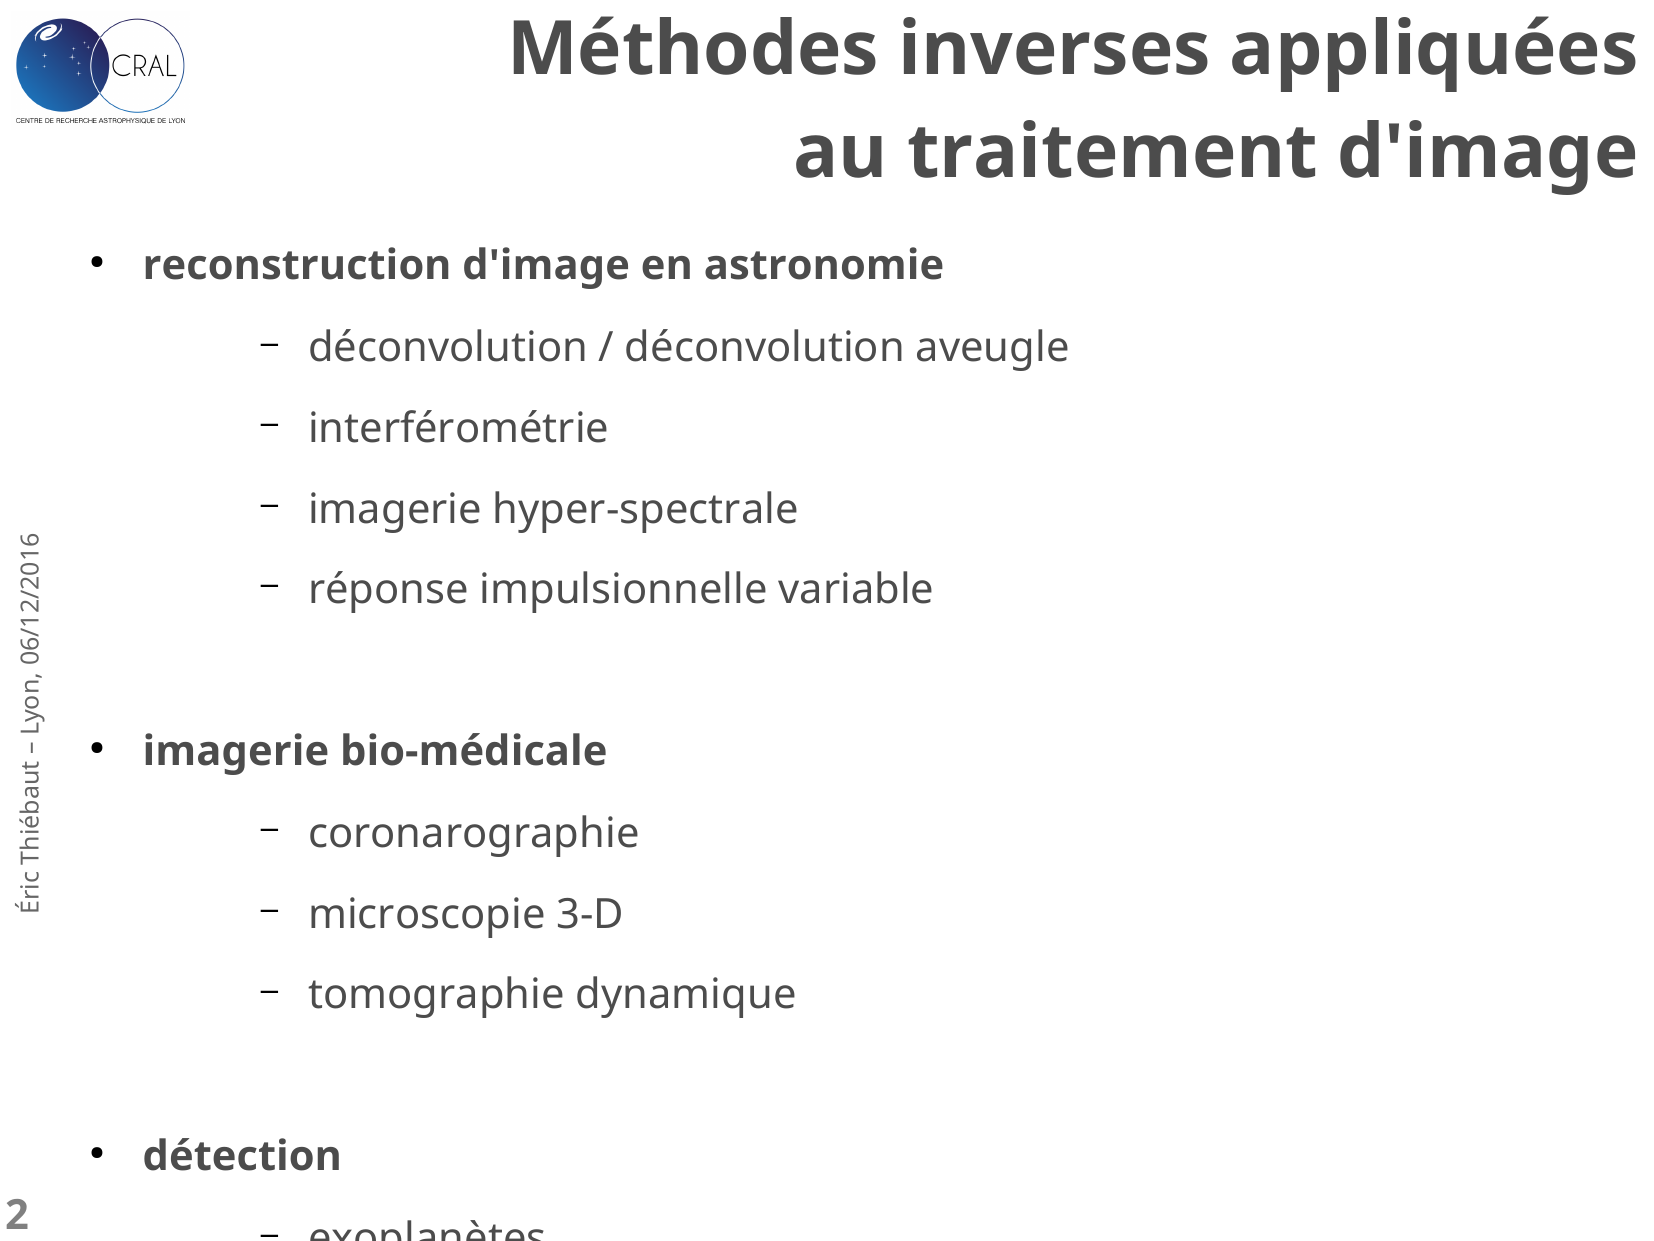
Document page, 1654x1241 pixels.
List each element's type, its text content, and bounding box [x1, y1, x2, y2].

title Méthodes inverses appliquées au traitement d'image [284, 0, 1640, 194]
picture [11, 11, 190, 130]
list reconstruction d'image en astronomie déconvolution / déconvolution aveugle interférométrie imagerie hyper-spectrale réponse impulsionnelle variable imagerie bio-médicale coronarographie microscopie 3-D tomographie dynamique détection exoplanètes particules en holographie numérique [71, 234, 1630, 1219]
